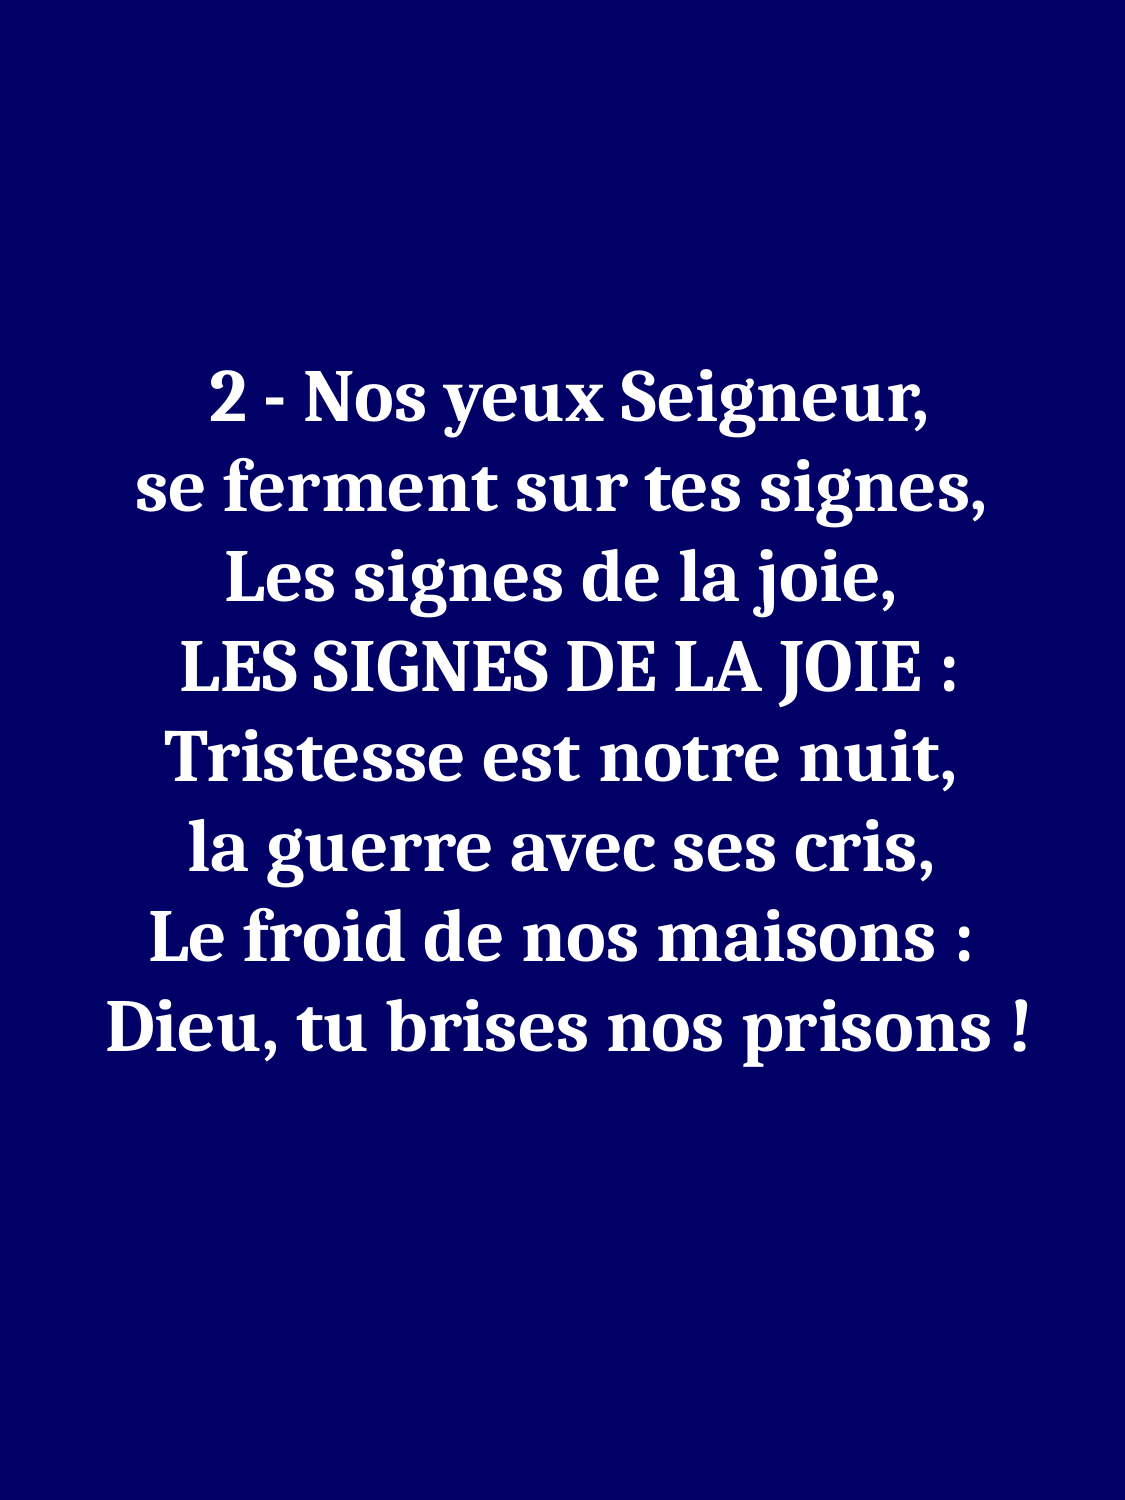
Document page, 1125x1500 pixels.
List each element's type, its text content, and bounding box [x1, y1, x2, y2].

text_box 2 - Nos yeux Seigneur, se ferment sur tes signes, Les signes de la joie, LES SIGNES DE LA JOIE : Tristesse est notre nuit, la guerre avec ses cris, Le froid de nos maisons : Dieu, tu brises nos prisons ! [0, 293, 1125, 1360]
